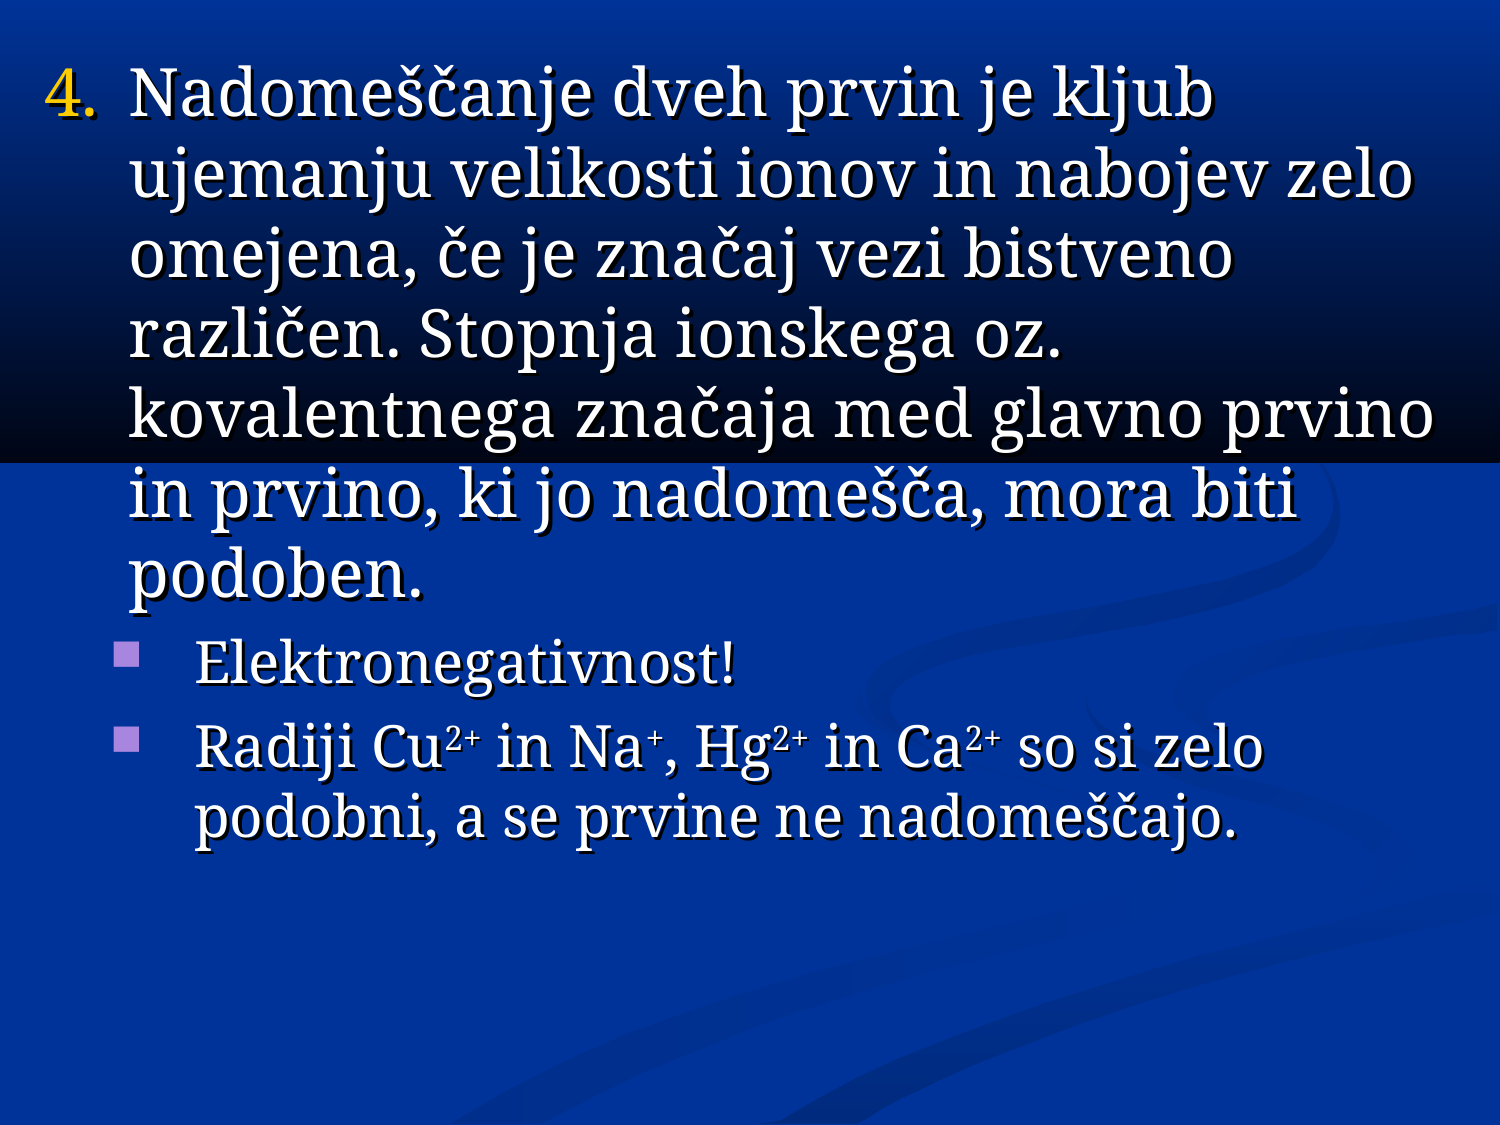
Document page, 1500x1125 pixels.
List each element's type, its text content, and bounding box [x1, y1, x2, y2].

list Nadomeščanje dveh prvin je kljub ujemanju velikosti ionov in nabojev zelo omejena, če je značaj vezi bistveno različen. Stopnja ionskega oz. kovalentnega značaja med glavno prvino in prvino, ki jo nadomešča, mora biti podoben. Elektronegativnost! Radiji Cu2+ in Na+, Hg2+ in Ca2+ so si zelo podobni, a se prvine ne nadomeščajo. [29, 42, 1459, 1006]
